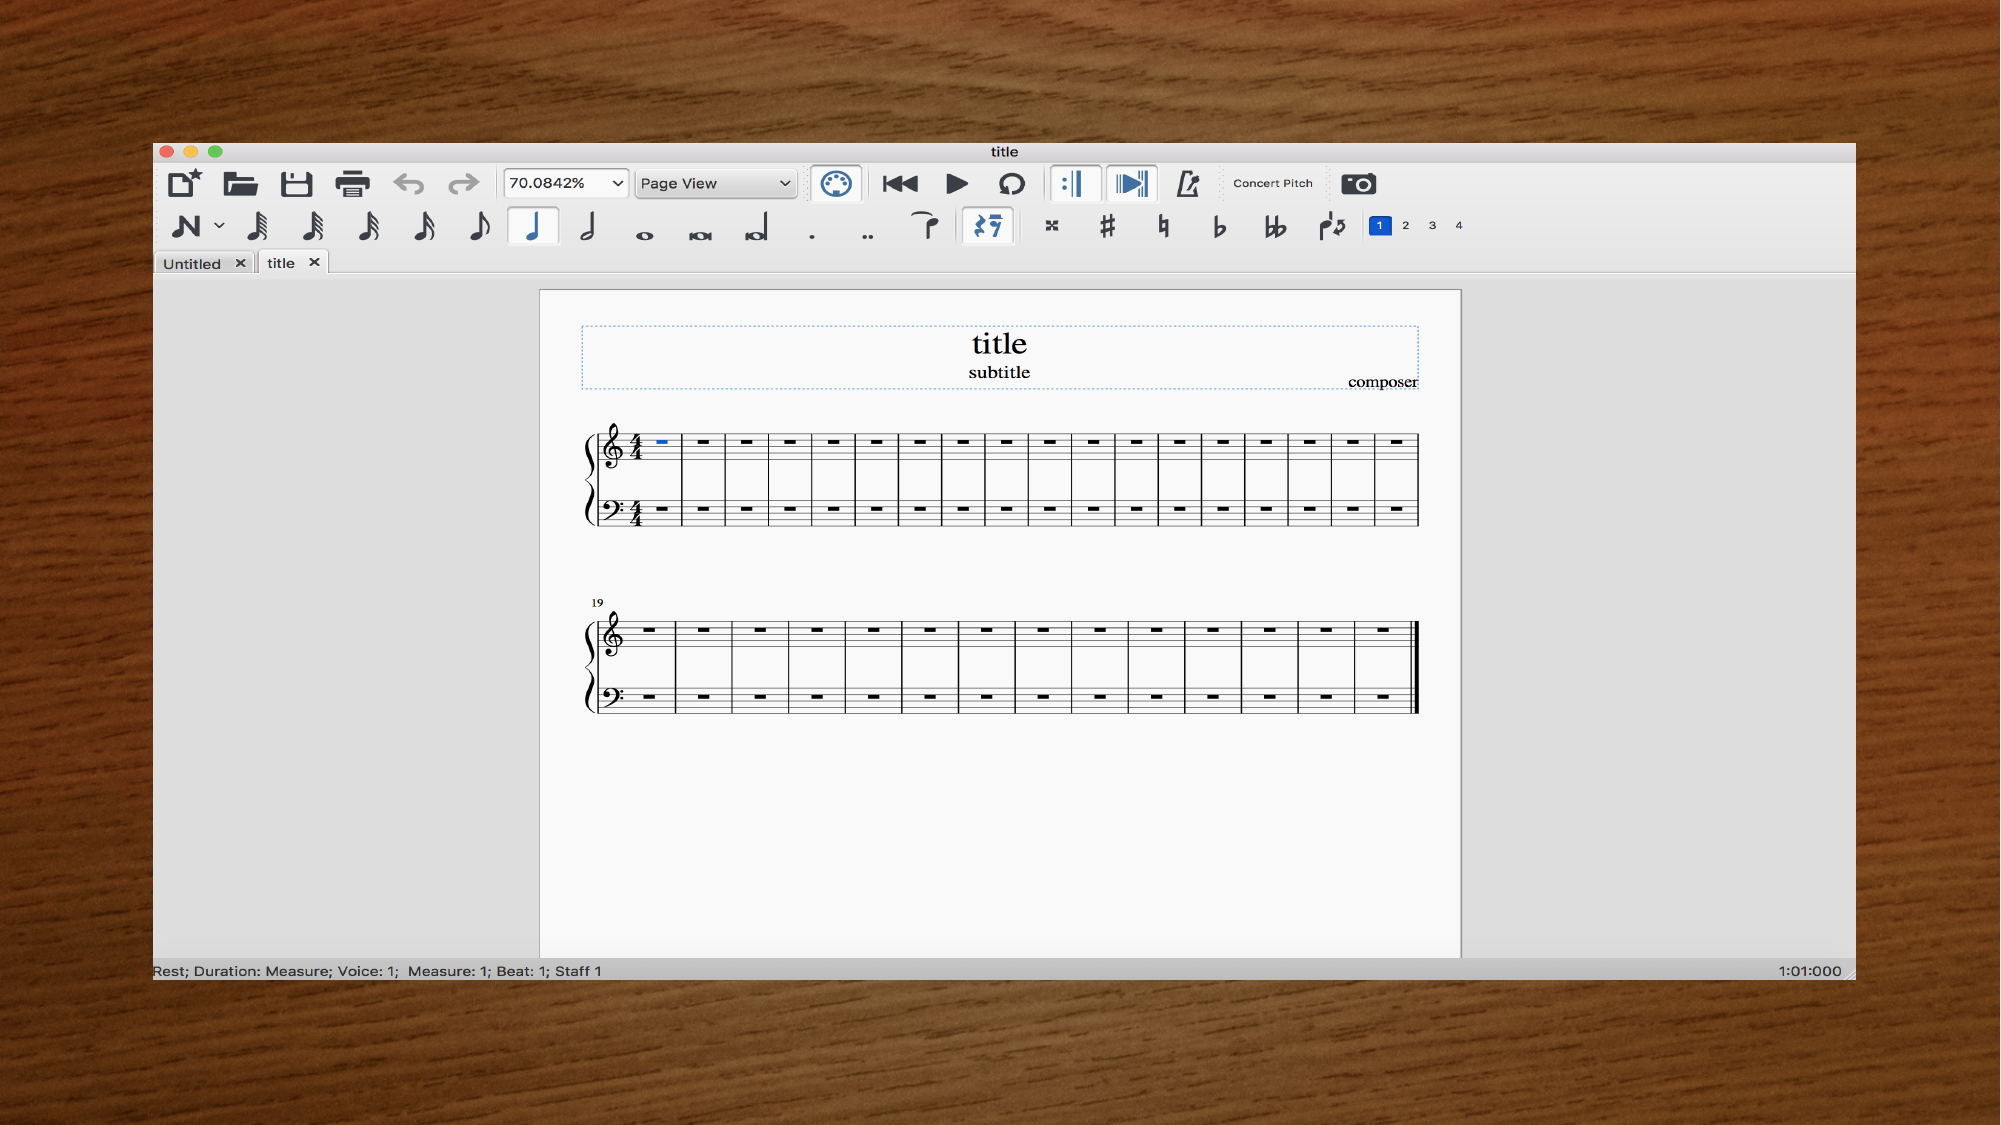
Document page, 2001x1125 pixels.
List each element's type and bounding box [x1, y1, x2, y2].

picture [153, 143, 1856, 980]
